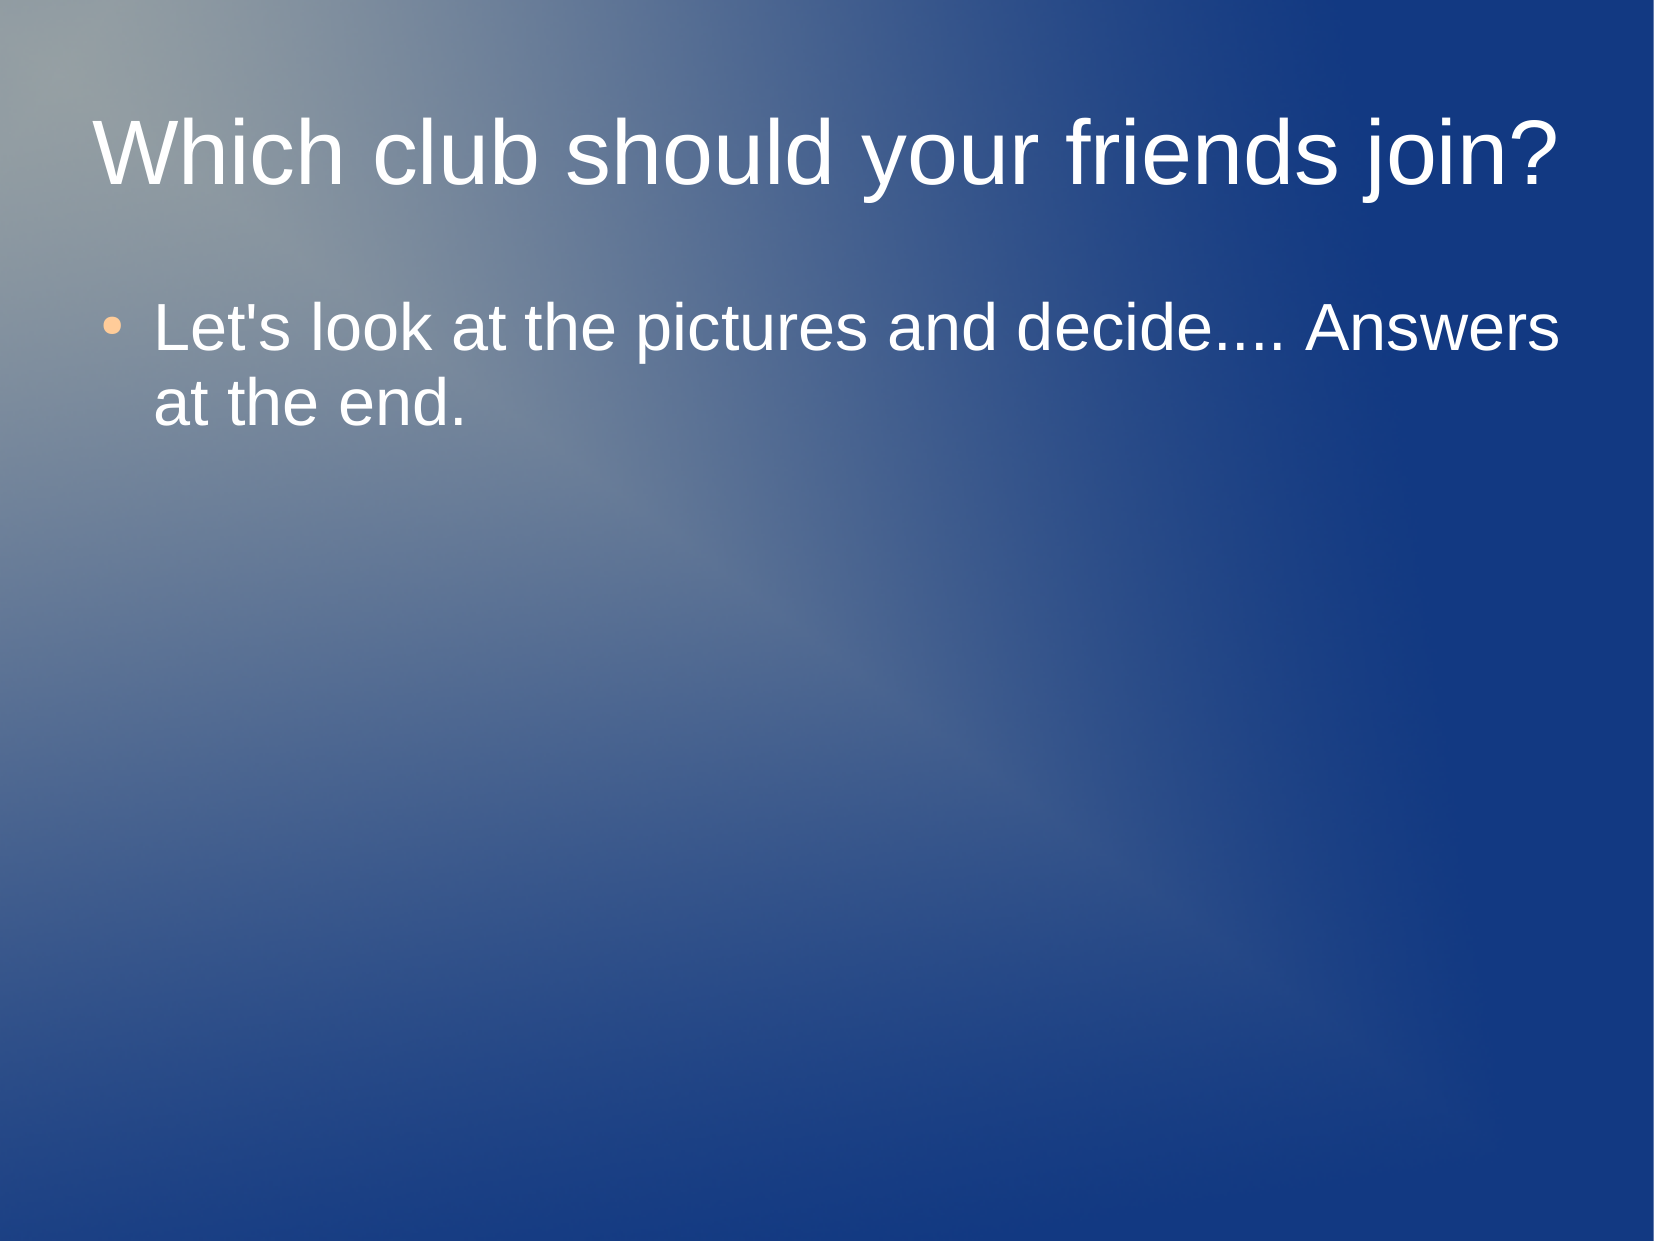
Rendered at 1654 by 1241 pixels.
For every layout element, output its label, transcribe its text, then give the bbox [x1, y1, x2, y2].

list Let's look at the pictures and decide.... Answers at the end. [82, 290, 1571, 1109]
picture [0, 0, 1654, 1241]
title Which club should your friends join? [82, 49, 1571, 257]
